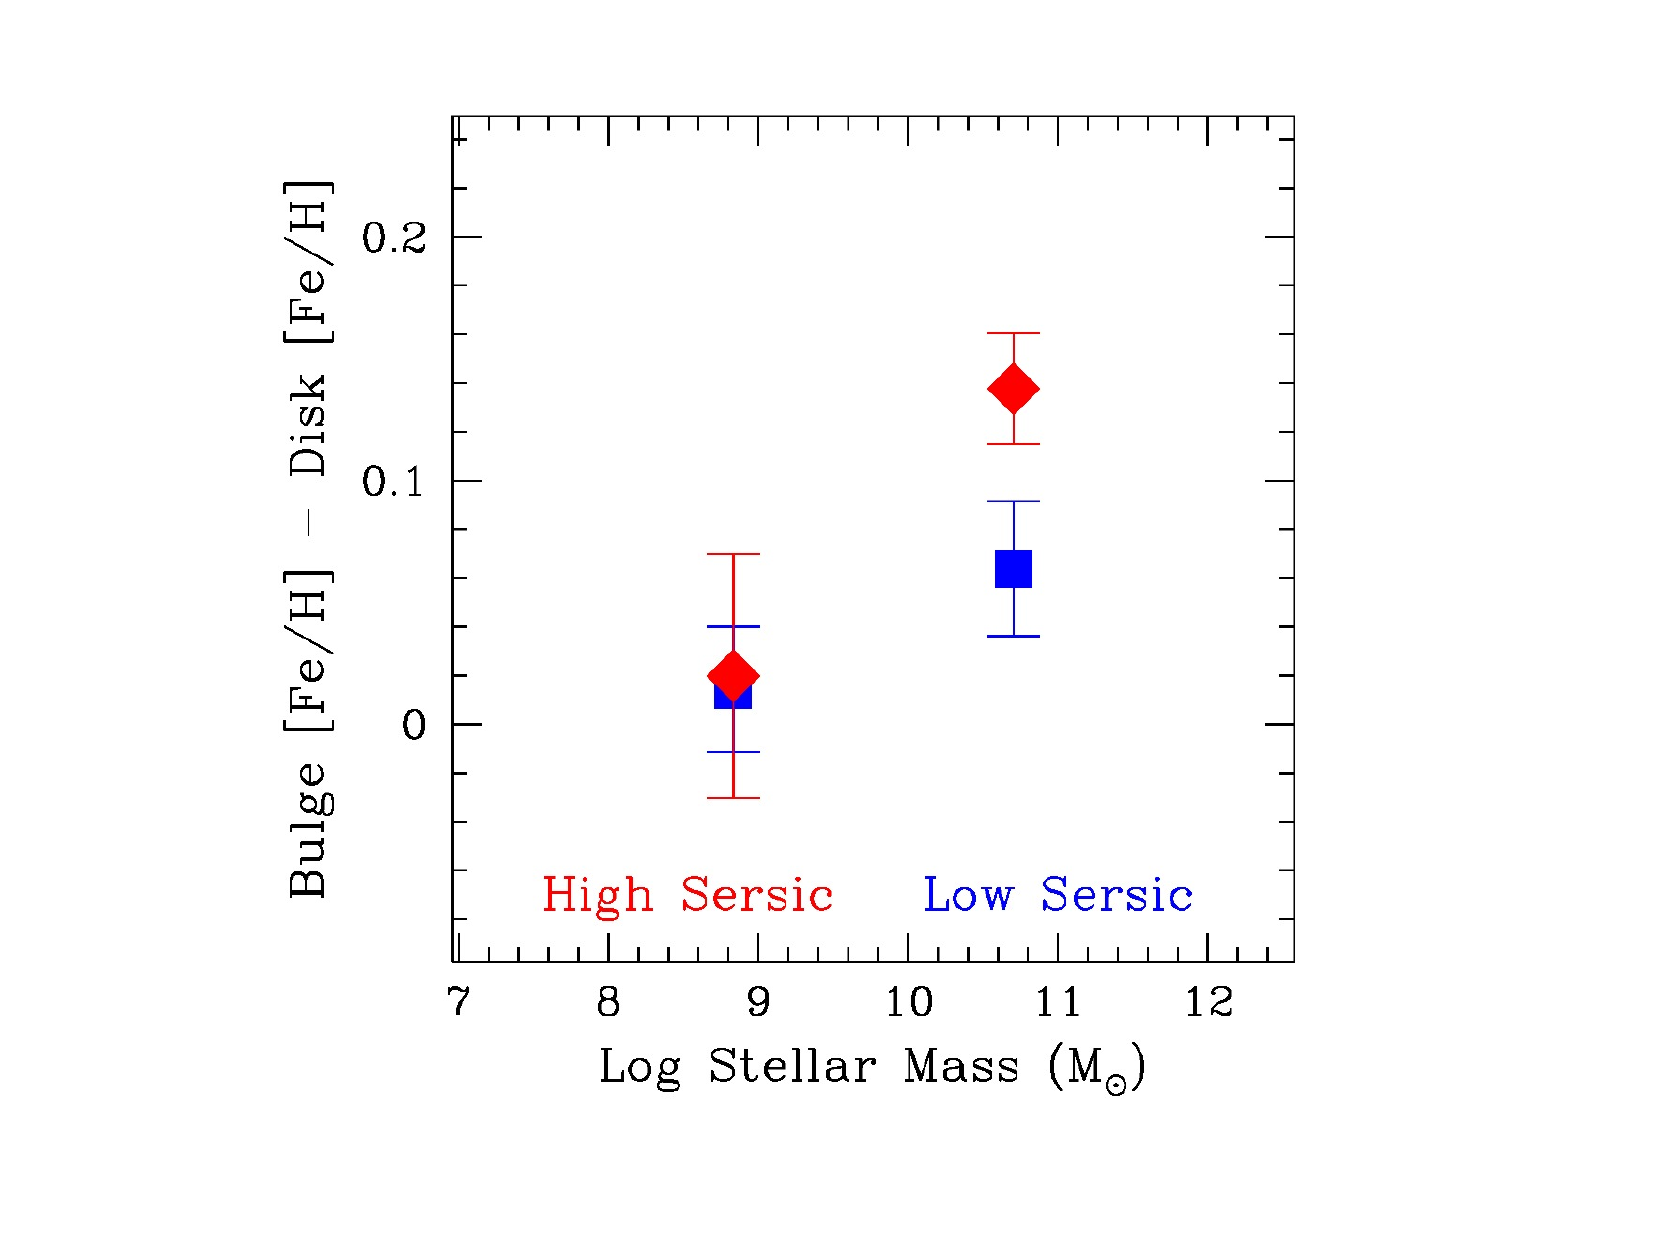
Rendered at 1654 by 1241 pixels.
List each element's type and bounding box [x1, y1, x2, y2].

picture [232, 54, 1355, 1177]
